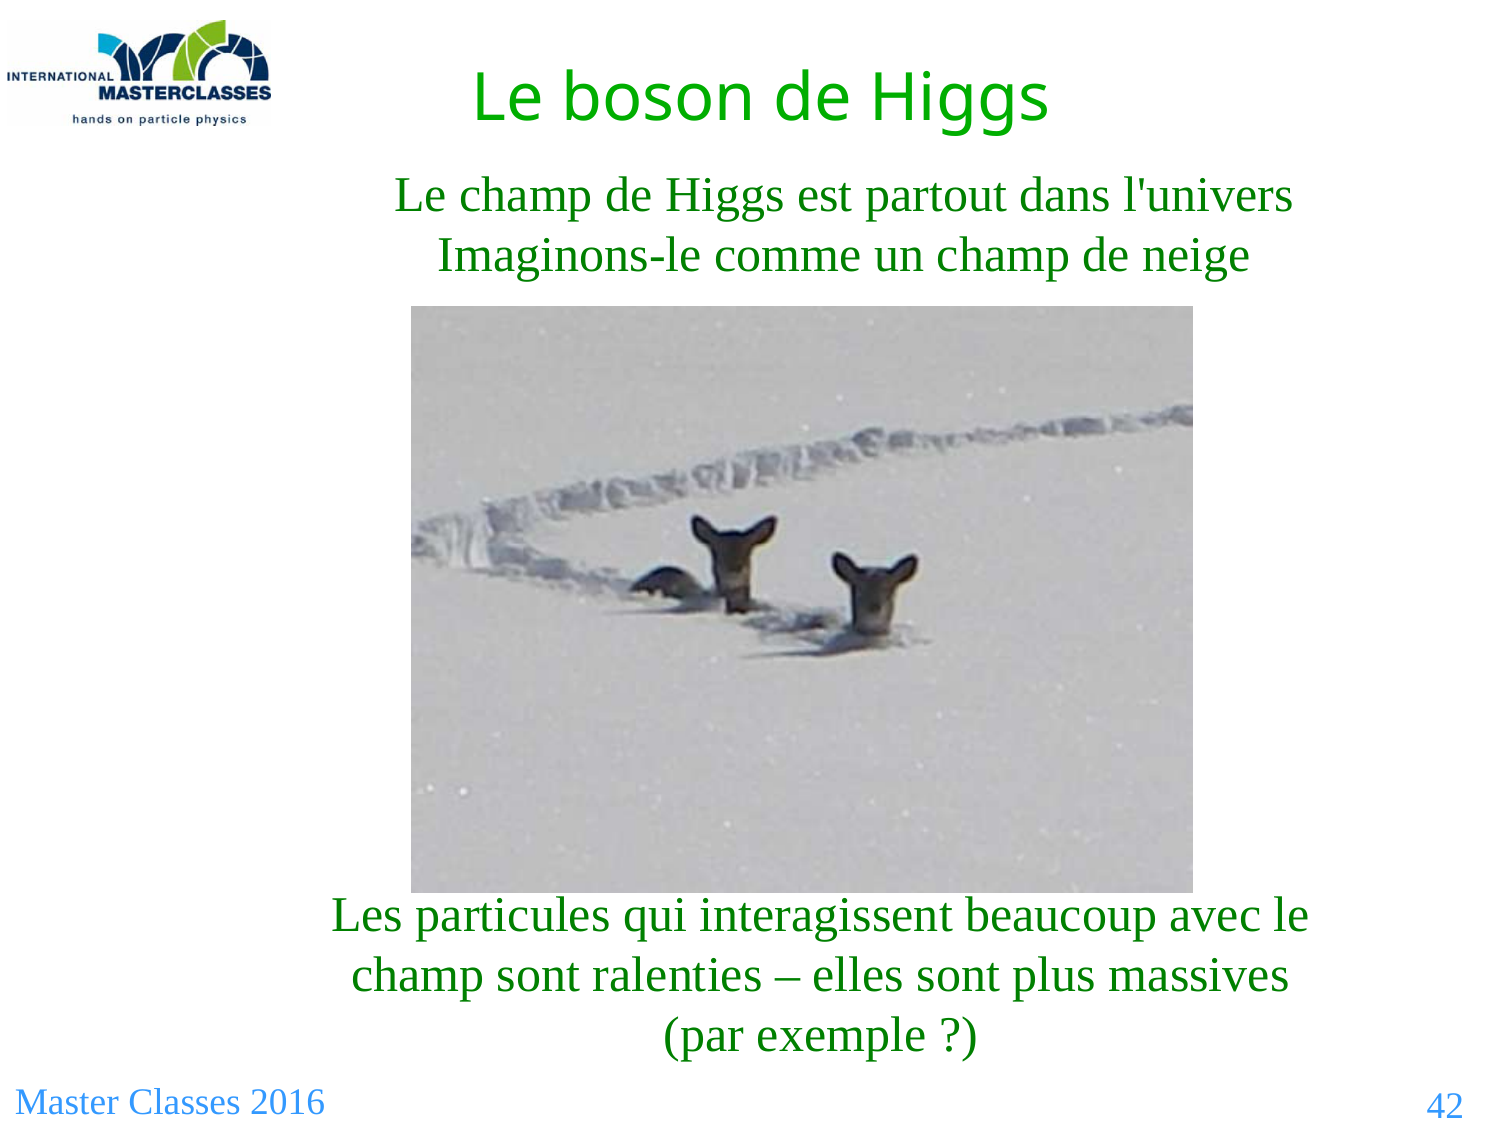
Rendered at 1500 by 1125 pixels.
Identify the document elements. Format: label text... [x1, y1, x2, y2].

title Le boson de Higgs [259, 0, 1263, 188]
picture [411, 306, 1193, 873]
text_box Le champ de Higgs est partout dans l'univers Imaginons-le comme un champ de neige [354, 153, 1335, 289]
picture [2, 10, 259, 130]
text_box Les particules qui interagissent beaucoup avec le champ sont ralenties – elles sont plus massives (par exemple ?) [301, 873, 1341, 1087]
